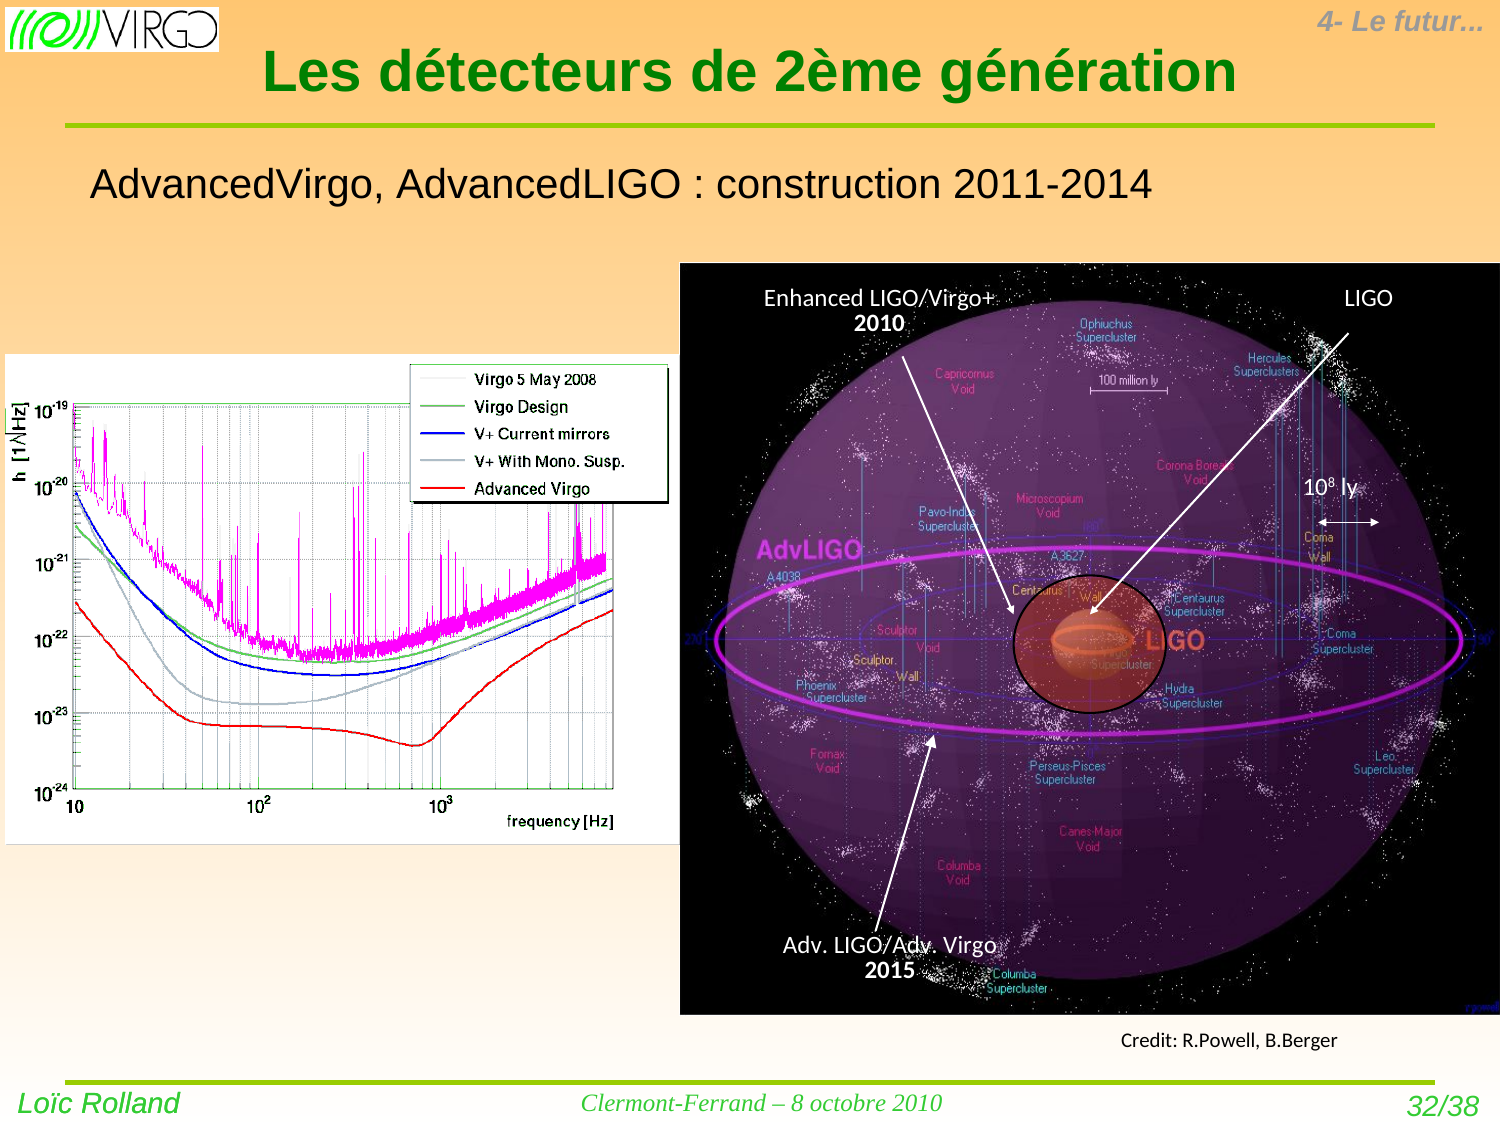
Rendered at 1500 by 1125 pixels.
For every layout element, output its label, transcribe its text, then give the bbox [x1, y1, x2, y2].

text_box Credit: R.Powell, B.Berger [1106, 1024, 1353, 1061]
text_box Adv. LIGO/Adv. Virgo 2015 [768, 927, 1013, 993]
picture [5, 7, 75, 52]
picture [5, 262, 1500, 1016]
title Les détecteurs de 2ème génération [75, 7, 1426, 135]
text_box LIGO [1329, 279, 1414, 321]
text_box 4- Le futur... [1048, 0, 1500, 46]
text_box 108 ly [1287, 468, 1500, 509]
text_box Enhanced LIGO/Virgo+ 2010 [749, 279, 1010, 346]
text_box AdvancedVirgo, AdvancedLIGO : construction 2011-2014 [0, 153, 1462, 272]
text_box [1013, 575, 1166, 713]
